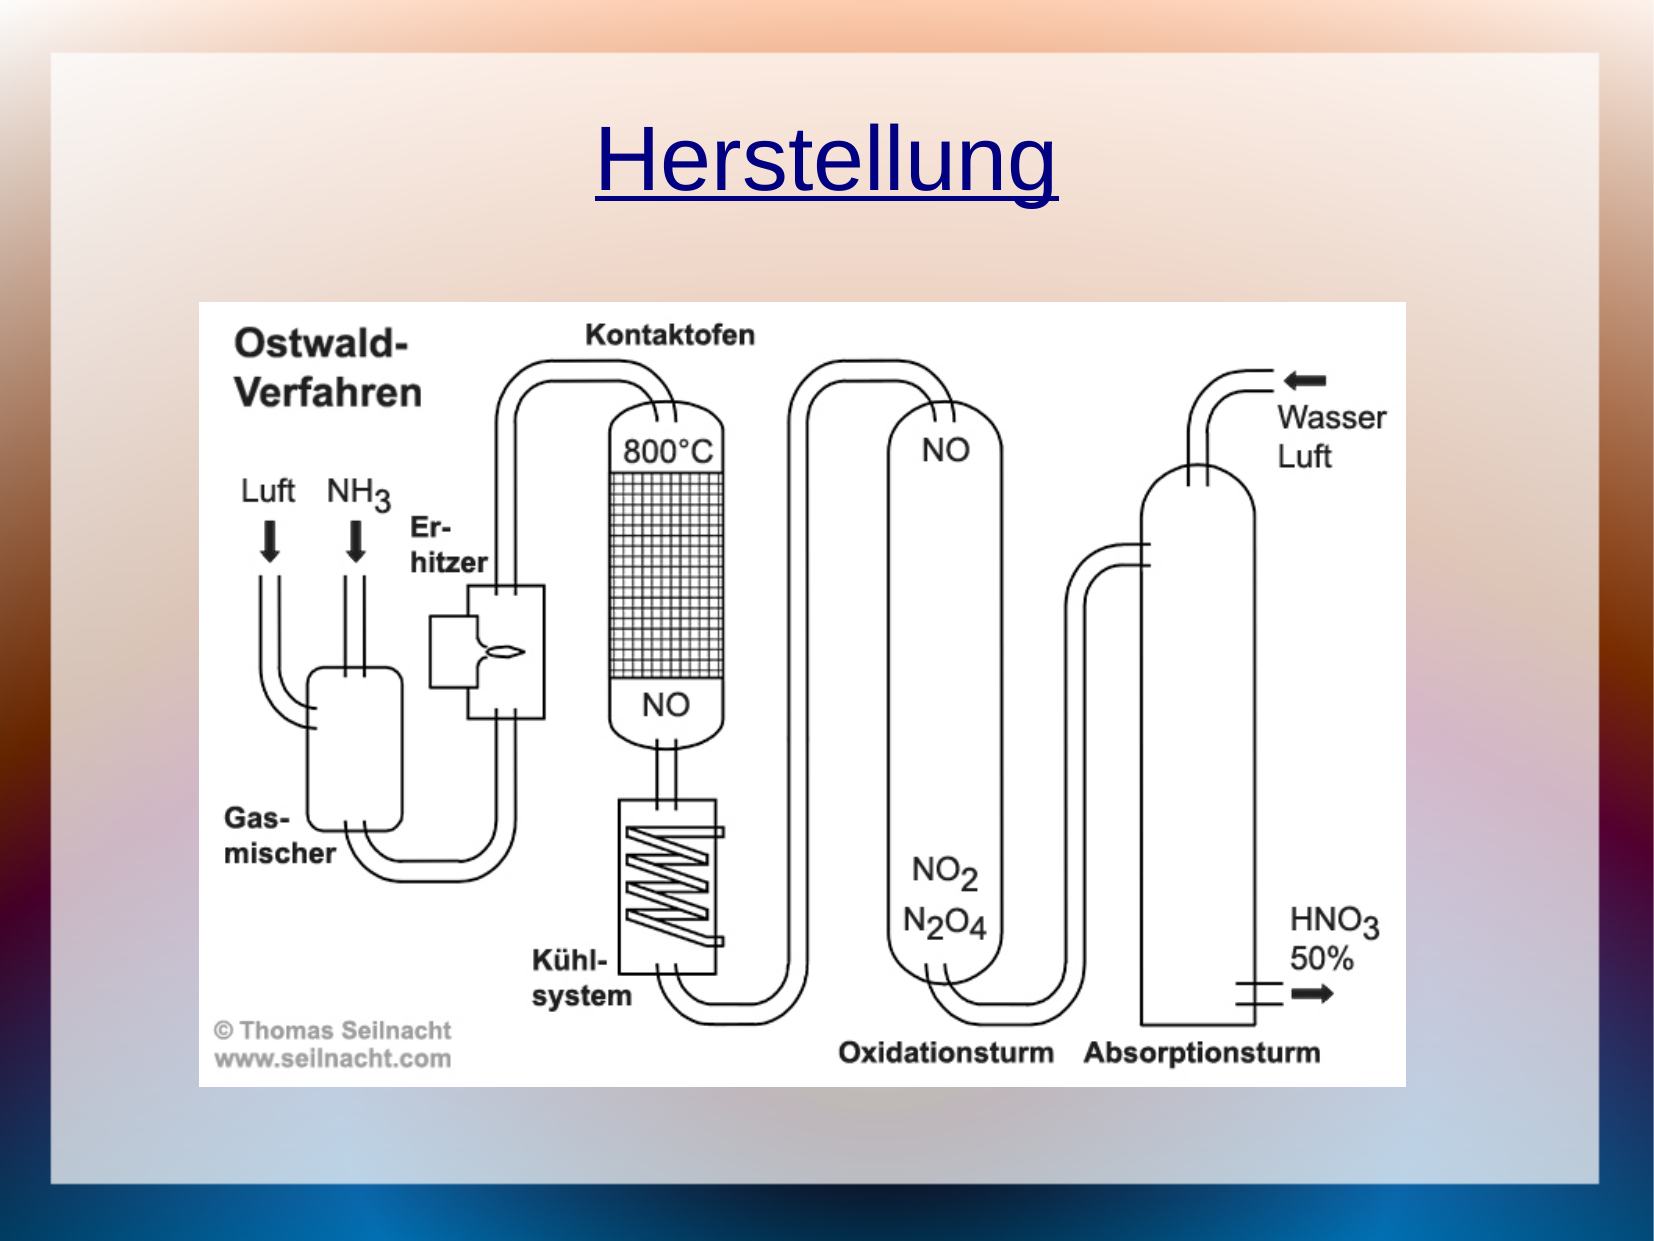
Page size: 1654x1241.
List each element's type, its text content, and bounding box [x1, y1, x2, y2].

title Herstellung [82, 55, 1571, 263]
picture [0, 0, 1654, 1241]
